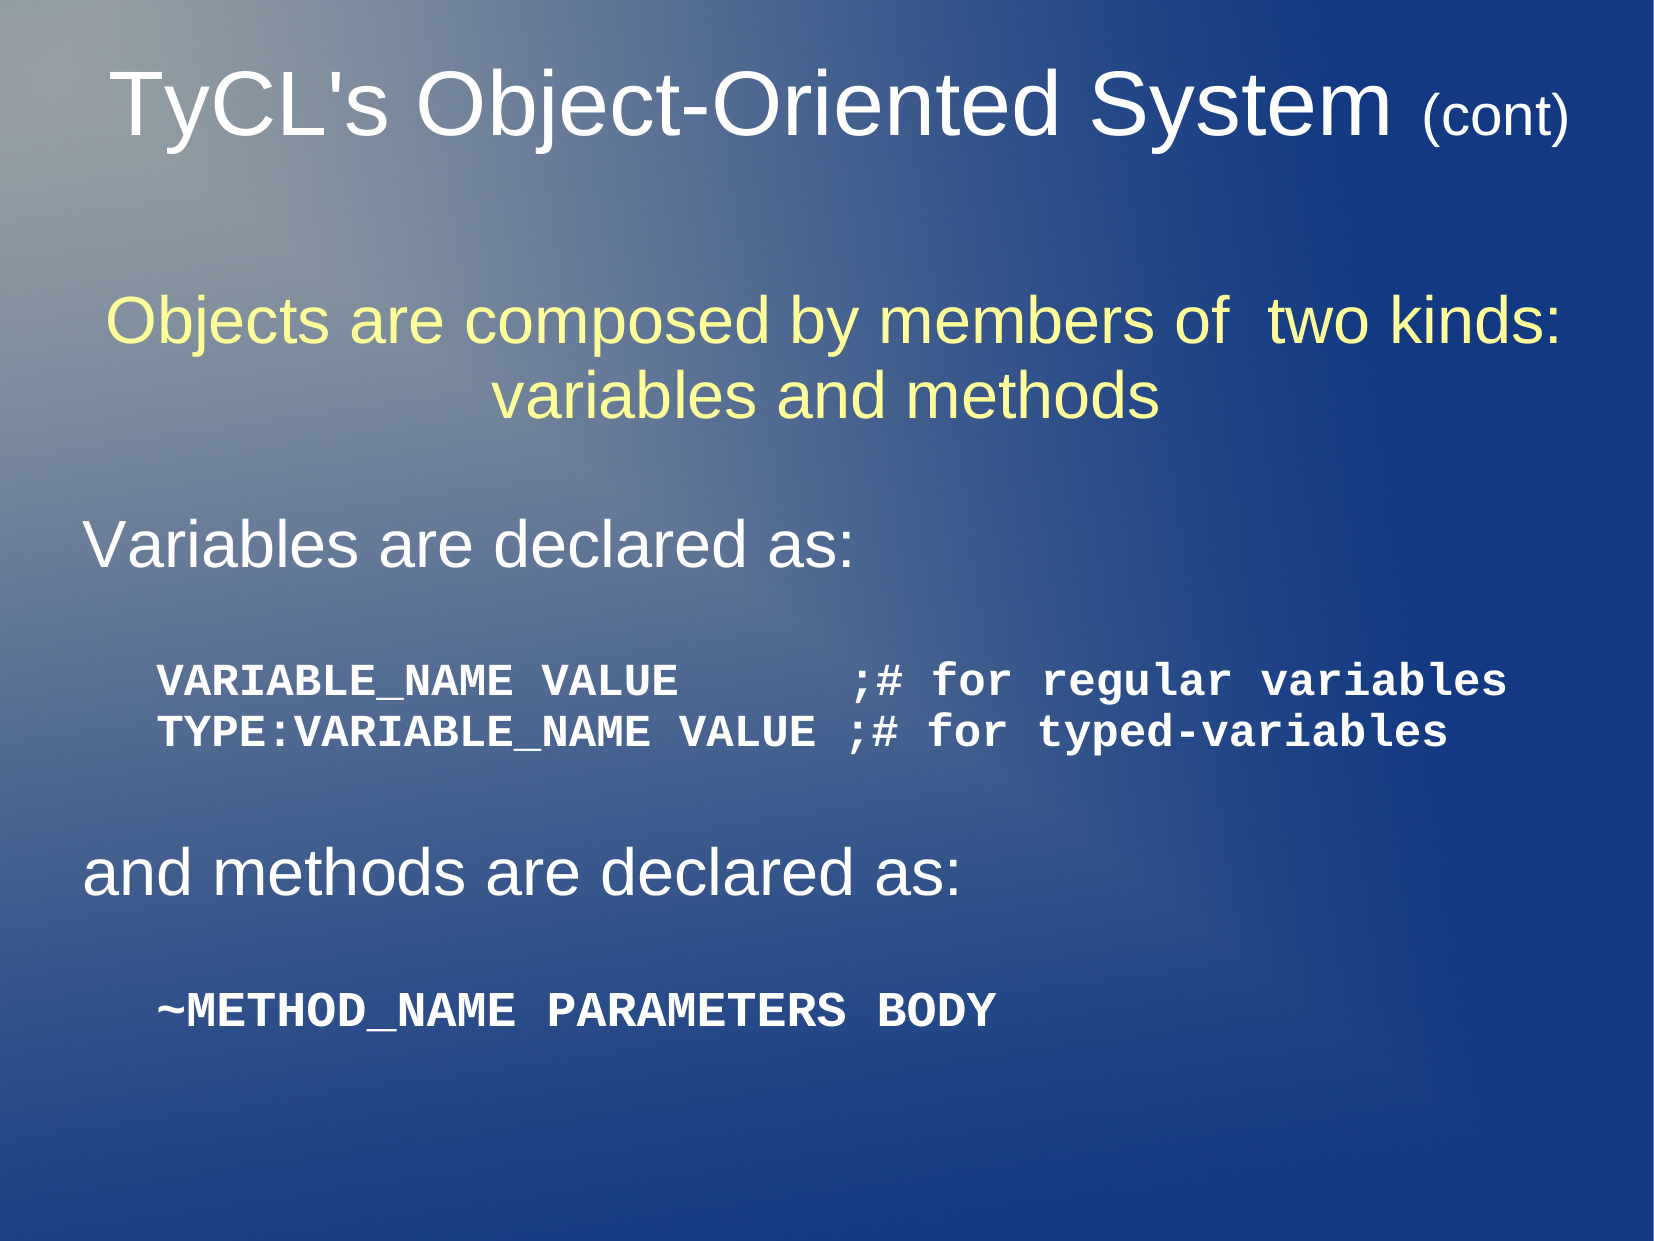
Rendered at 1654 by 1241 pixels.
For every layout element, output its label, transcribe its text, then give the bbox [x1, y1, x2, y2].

title TyCL's Object-Oriented System (cont) [82, 52, 1571, 155]
subtitle Objects are composed by members of two kinds: variables and methods Variables are declared as: VARIABLE_NAME VALUE ;# for regular variables TYPE:VARIABLE_NAME VALUE ;# for typed-variables and methods are declared as: ~METHOD_NAME PARAMETERS BODY [82, 221, 1571, 1178]
picture [0, 0, 1654, 1241]
